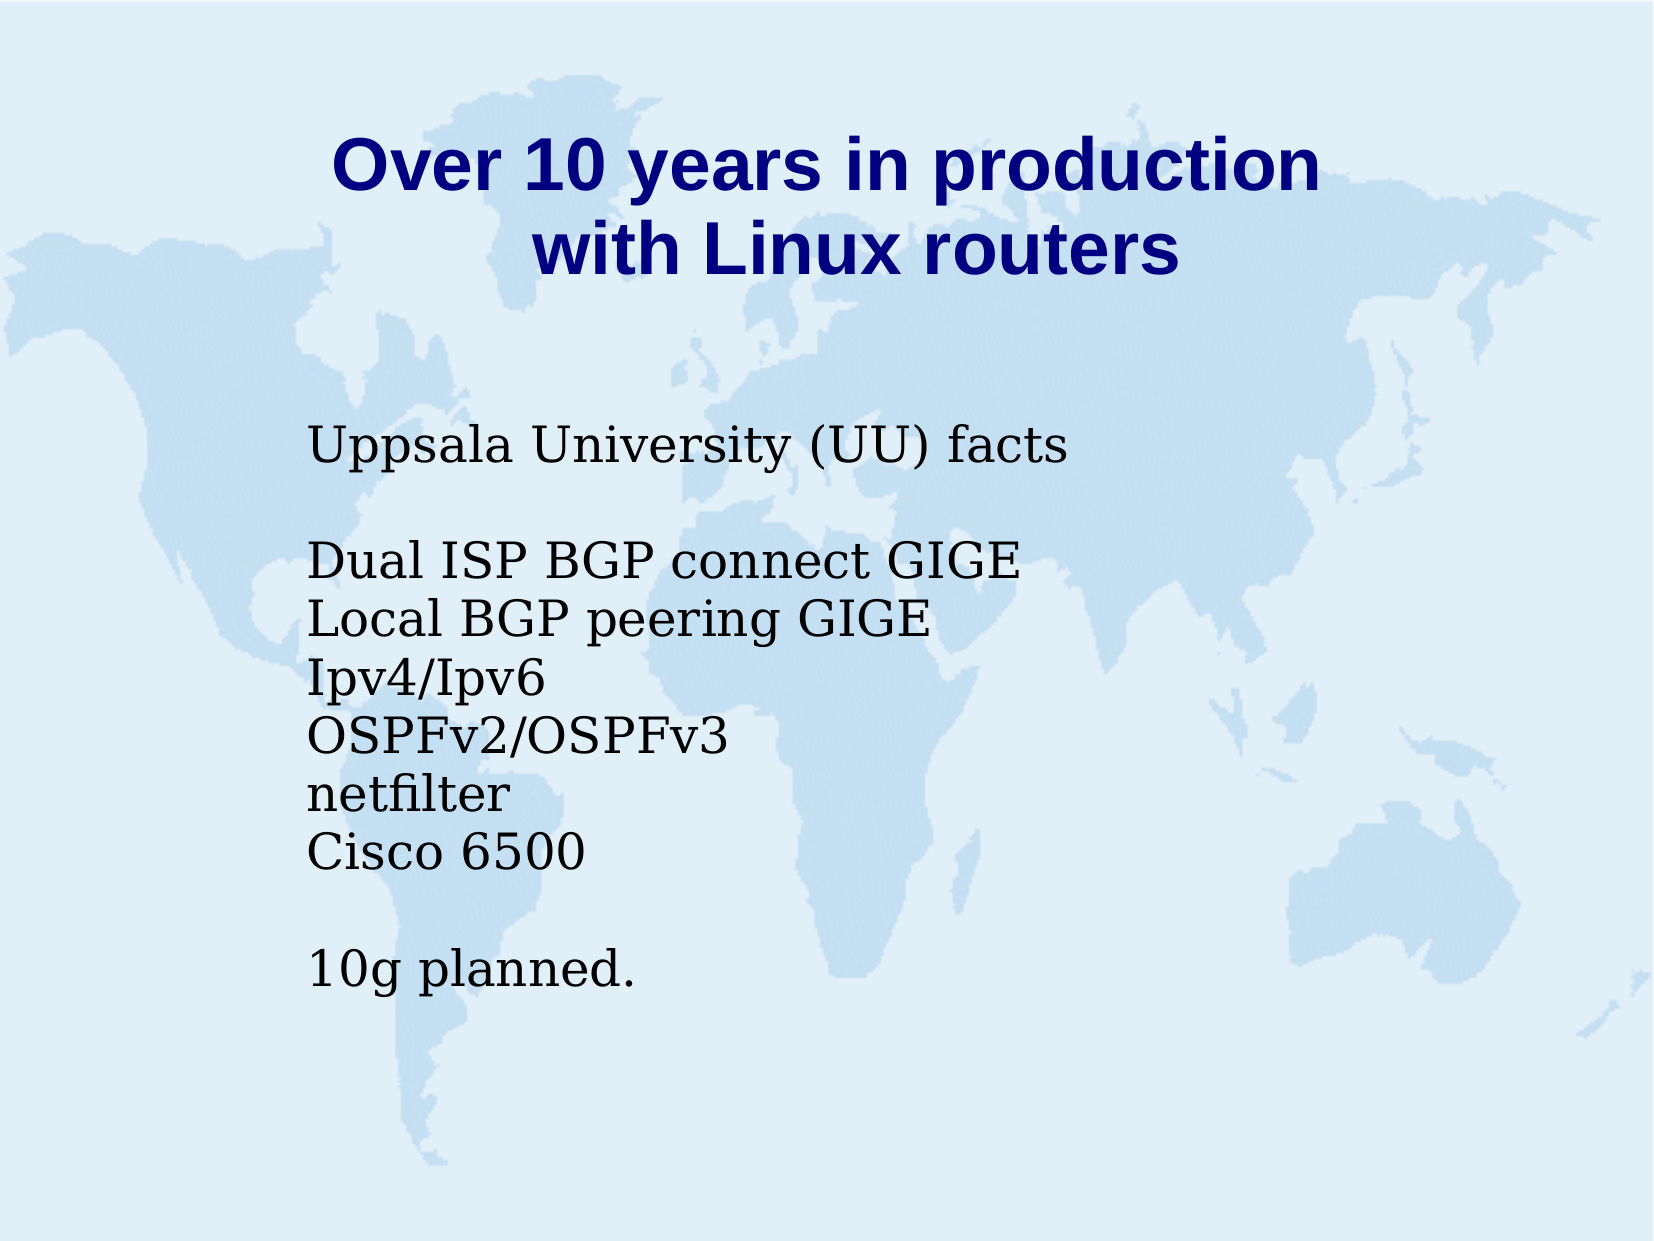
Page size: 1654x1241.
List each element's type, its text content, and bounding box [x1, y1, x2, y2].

title Over 10 years in production with Linux routers [121, 102, 1534, 311]
text_box Uppsala University (UU) facts Dual ISP BGP connect GIGE Local BGP peering GIGE Ipv4/Ipv6 OSPFv2/OSPFv3 netfilter Cisco 6500 10g planned. [306, 415, 1070, 999]
picture [0, 0, 1654, 1241]
